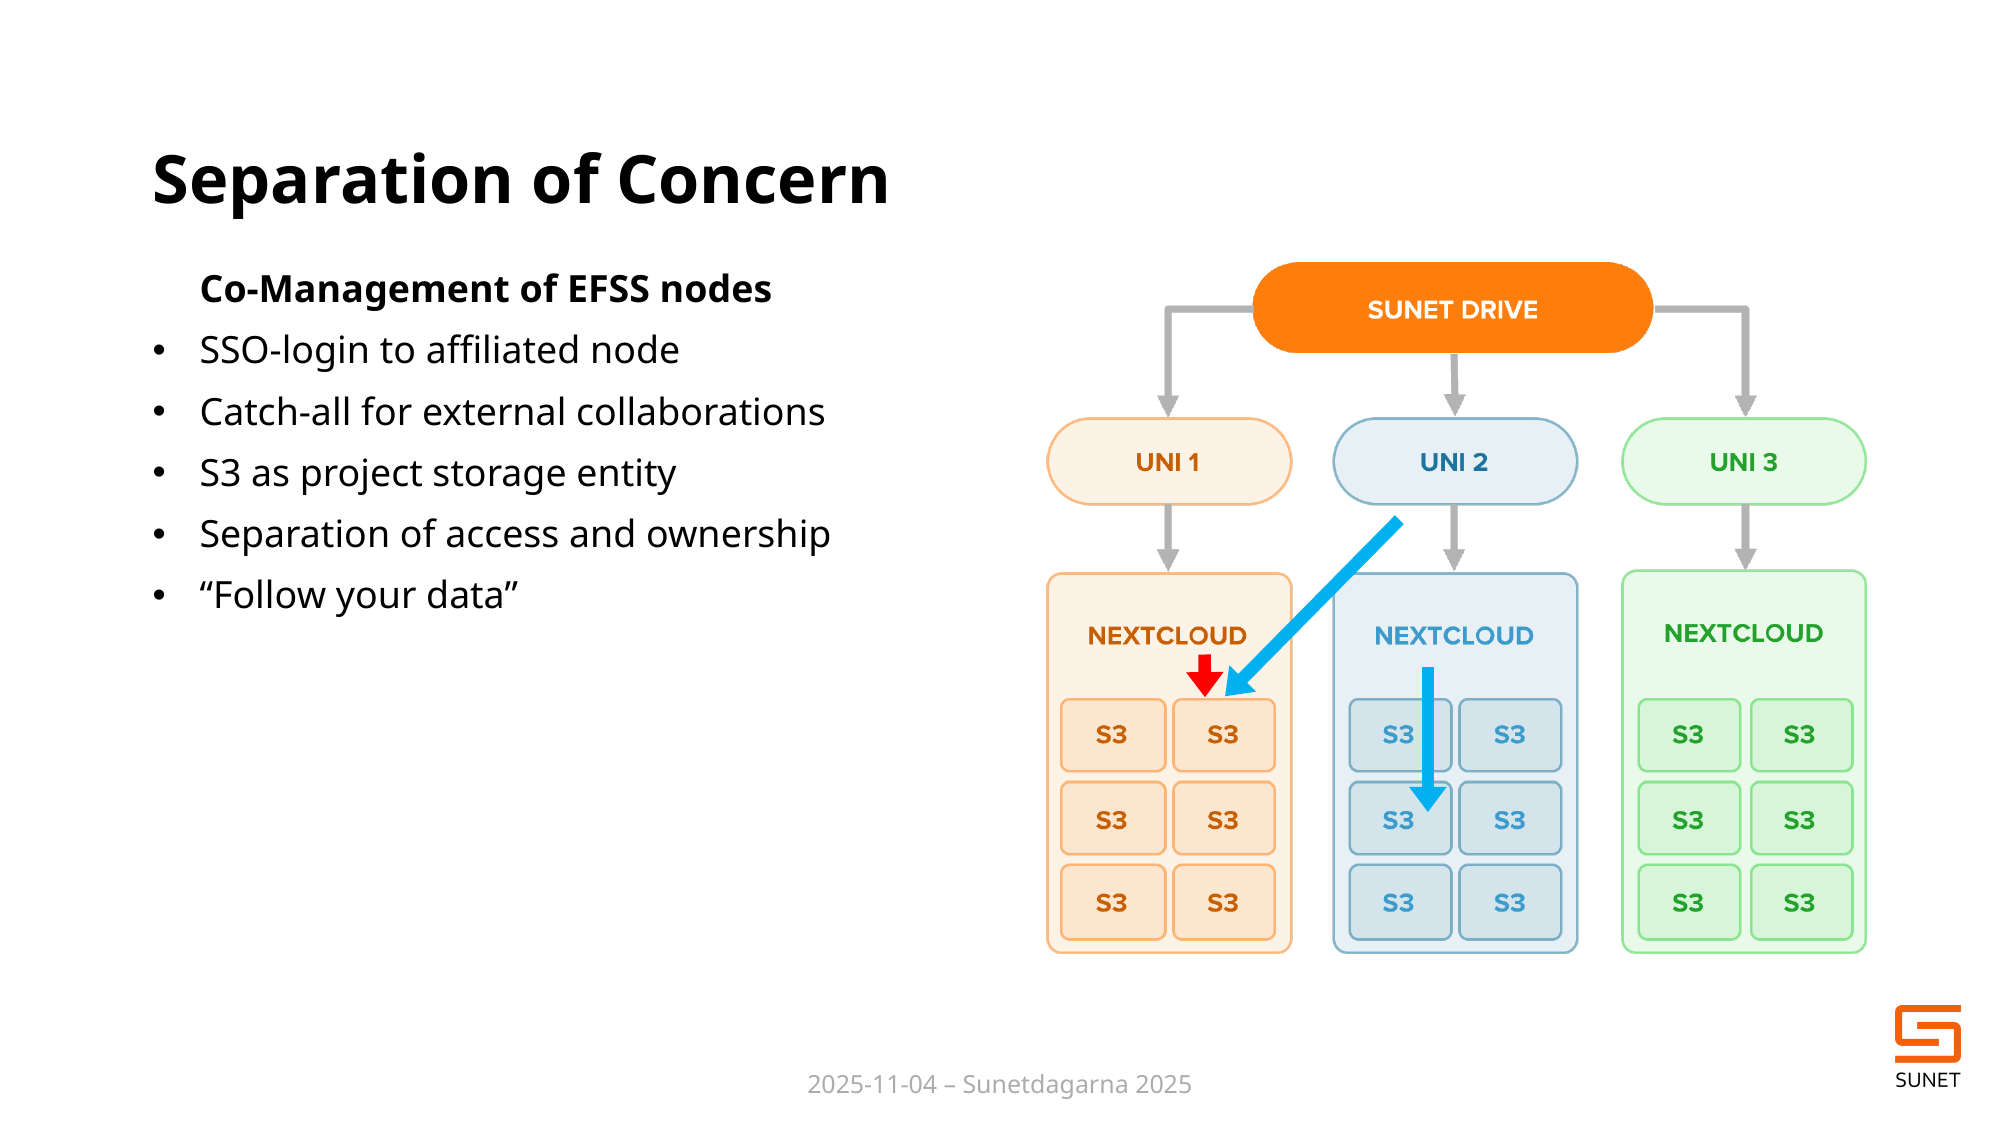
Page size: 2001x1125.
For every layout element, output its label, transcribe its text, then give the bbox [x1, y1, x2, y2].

list Co-Management of EFSS nodes SSO-login to affiliated node Catch-all for external collaborations S3 as project storage entity Separation of access and ownership “Follow your data” [137, 262, 1013, 930]
picture [1046, 262, 1867, 954]
text_box 2025-11-04 – Sunetdagarna 2025 [500, 1061, 1500, 1106]
title Separation of Concern [137, 112, 1838, 225]
picture [1895, 1005, 1961, 1092]
